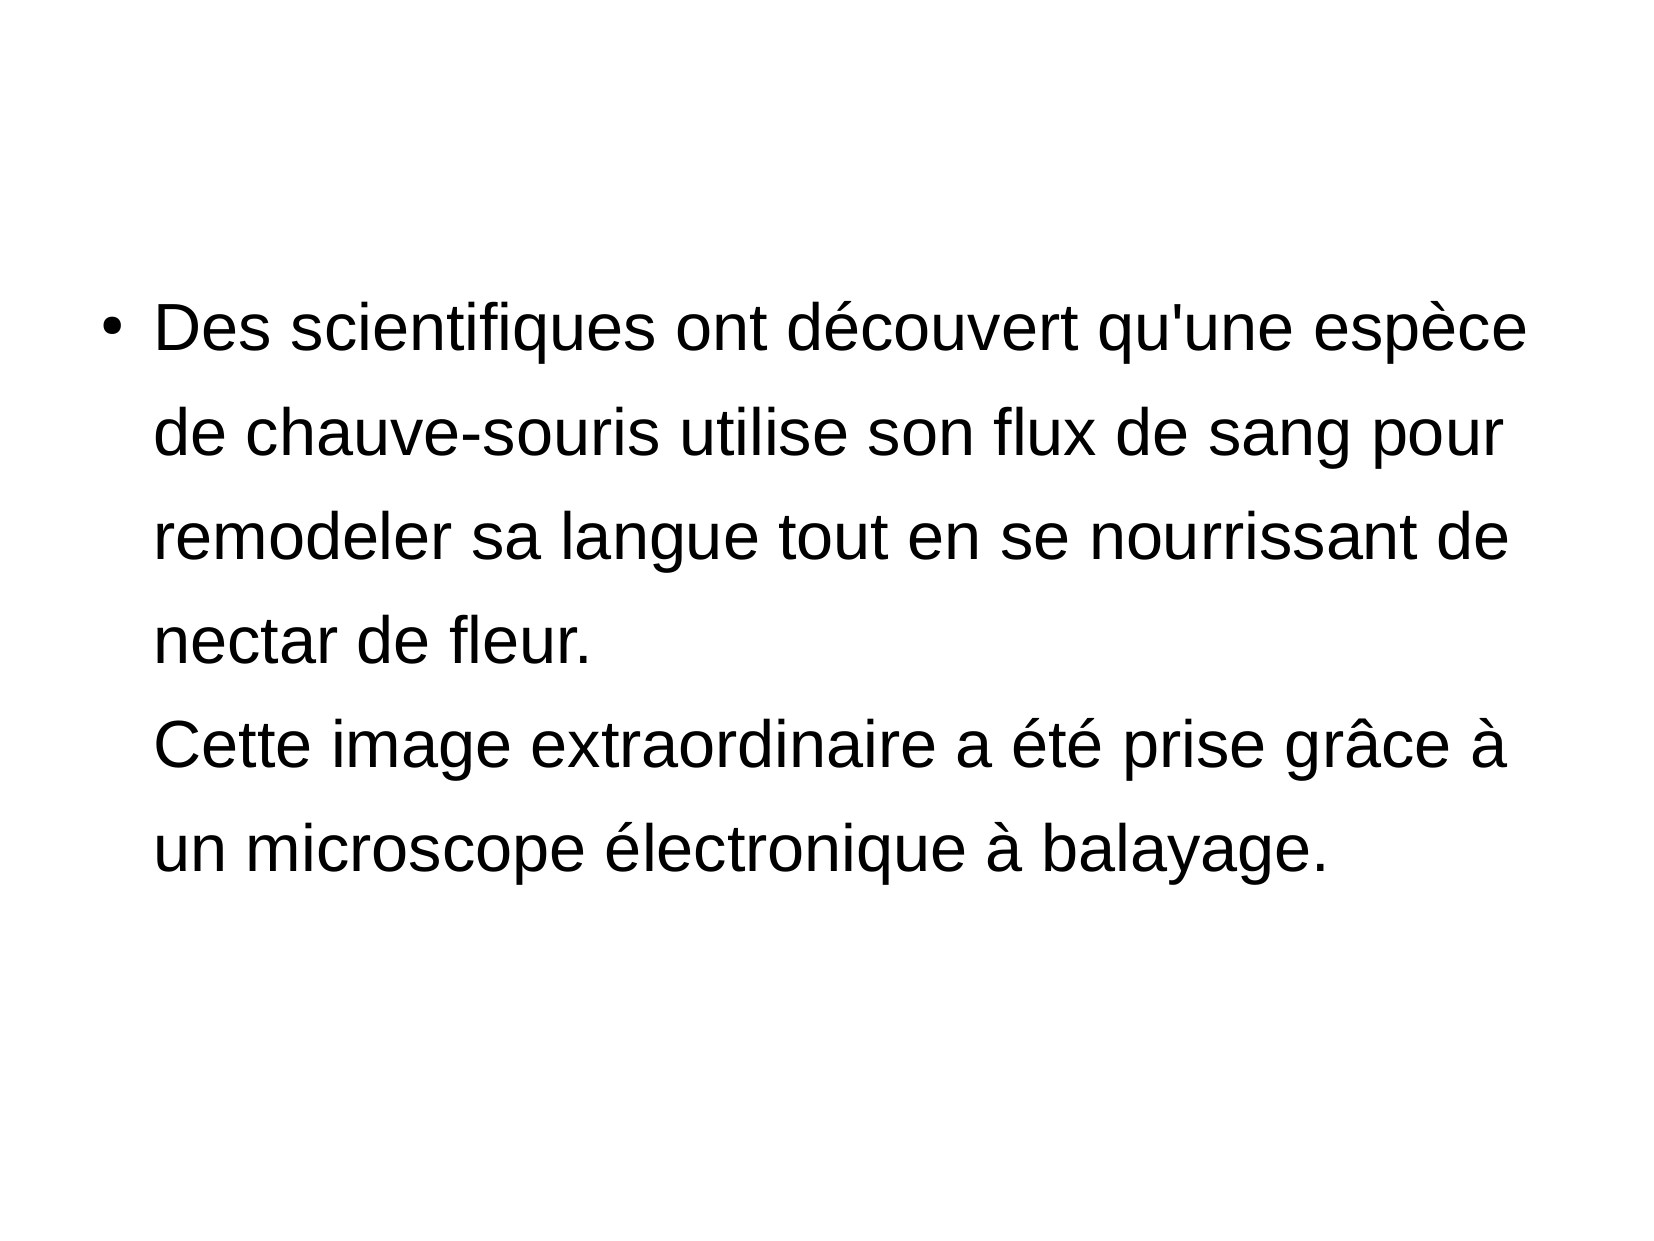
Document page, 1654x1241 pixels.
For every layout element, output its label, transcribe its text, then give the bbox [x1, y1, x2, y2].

list Des scientifiques ont découvert qu'une espèce de chauve-souris utilise son flux de sang pour remodeler sa langue tout en se nourrissant de nectar de fleur. Cette image extraordinaire a été prise grâce à un microscope électronique à balayage. [82, 290, 1571, 1109]
